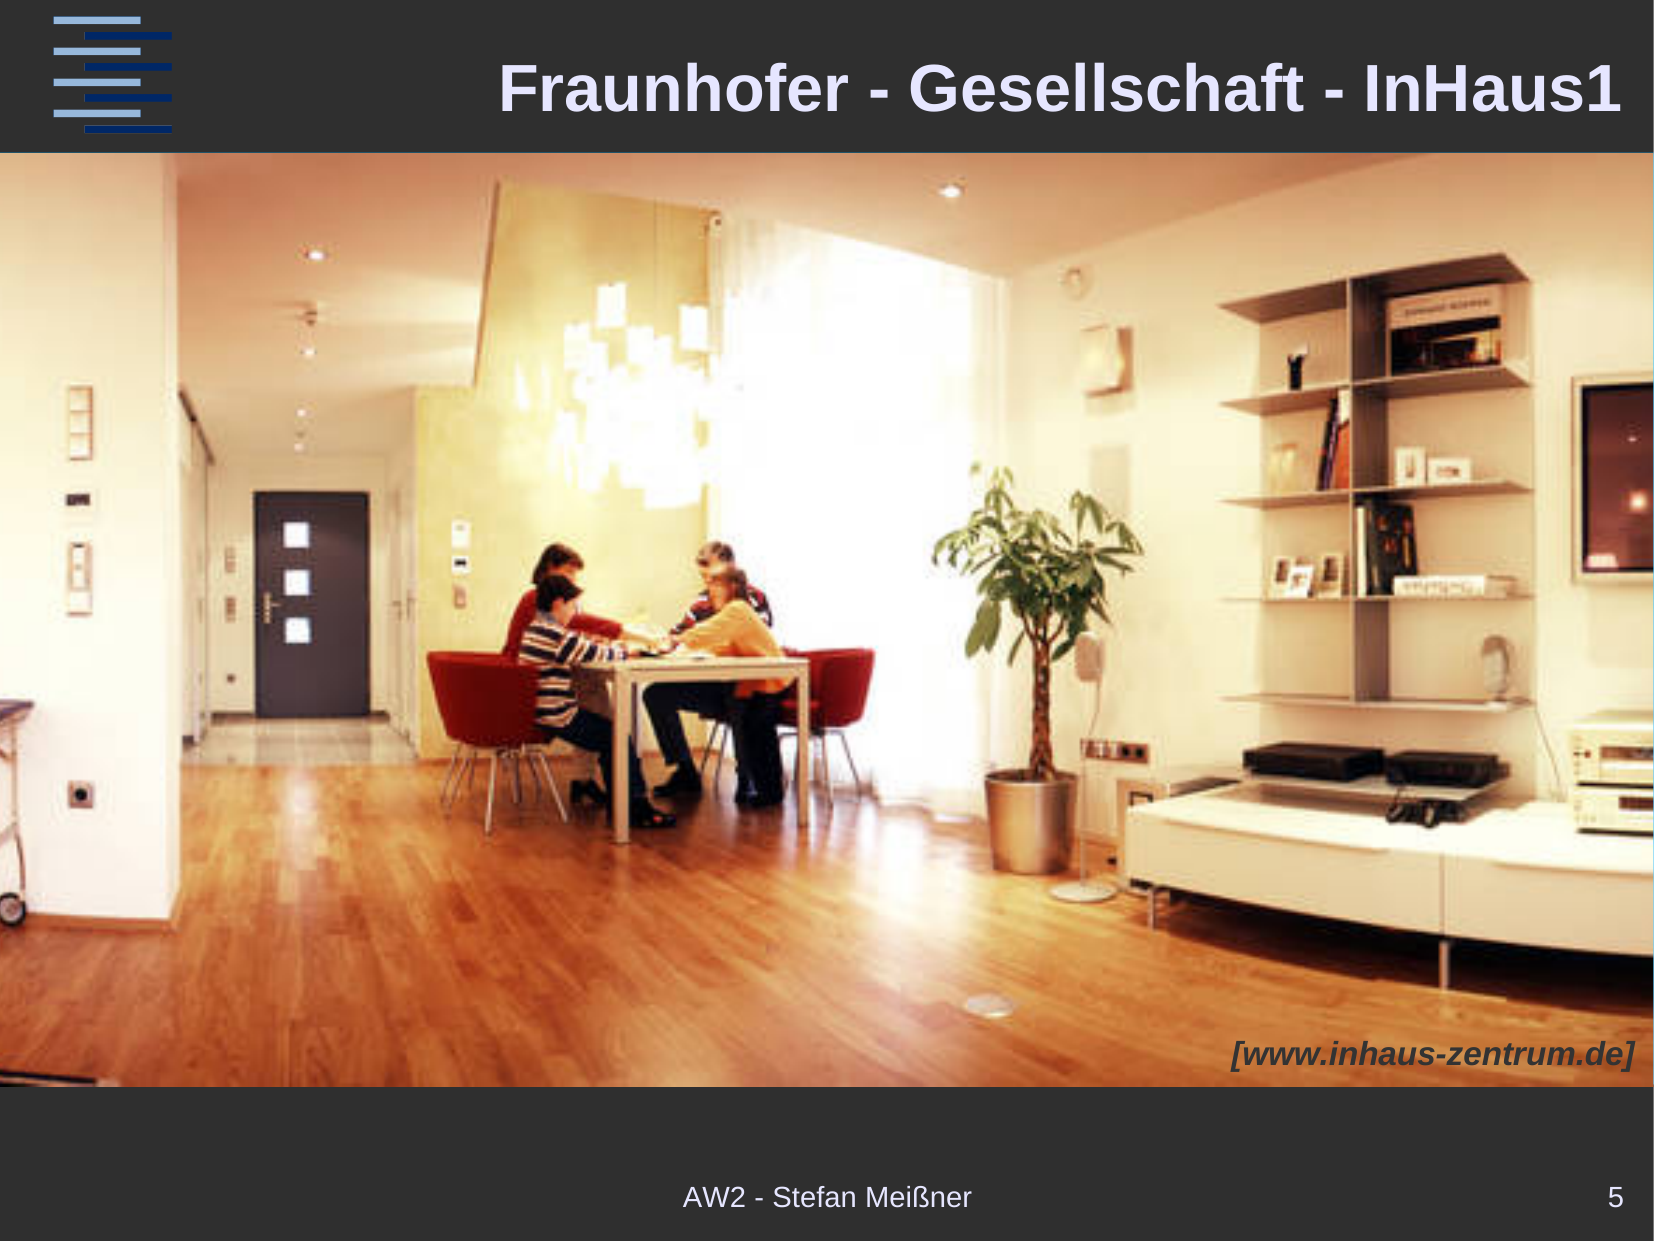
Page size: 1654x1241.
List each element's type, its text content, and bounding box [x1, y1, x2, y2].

text_box [www.inhaus-zentrum.de] [1216, 1027, 1651, 1081]
title Fraunhofer - Gesellschaft - InHaus1 [29, 29, 1625, 148]
picture [0, 0, 1654, 1241]
